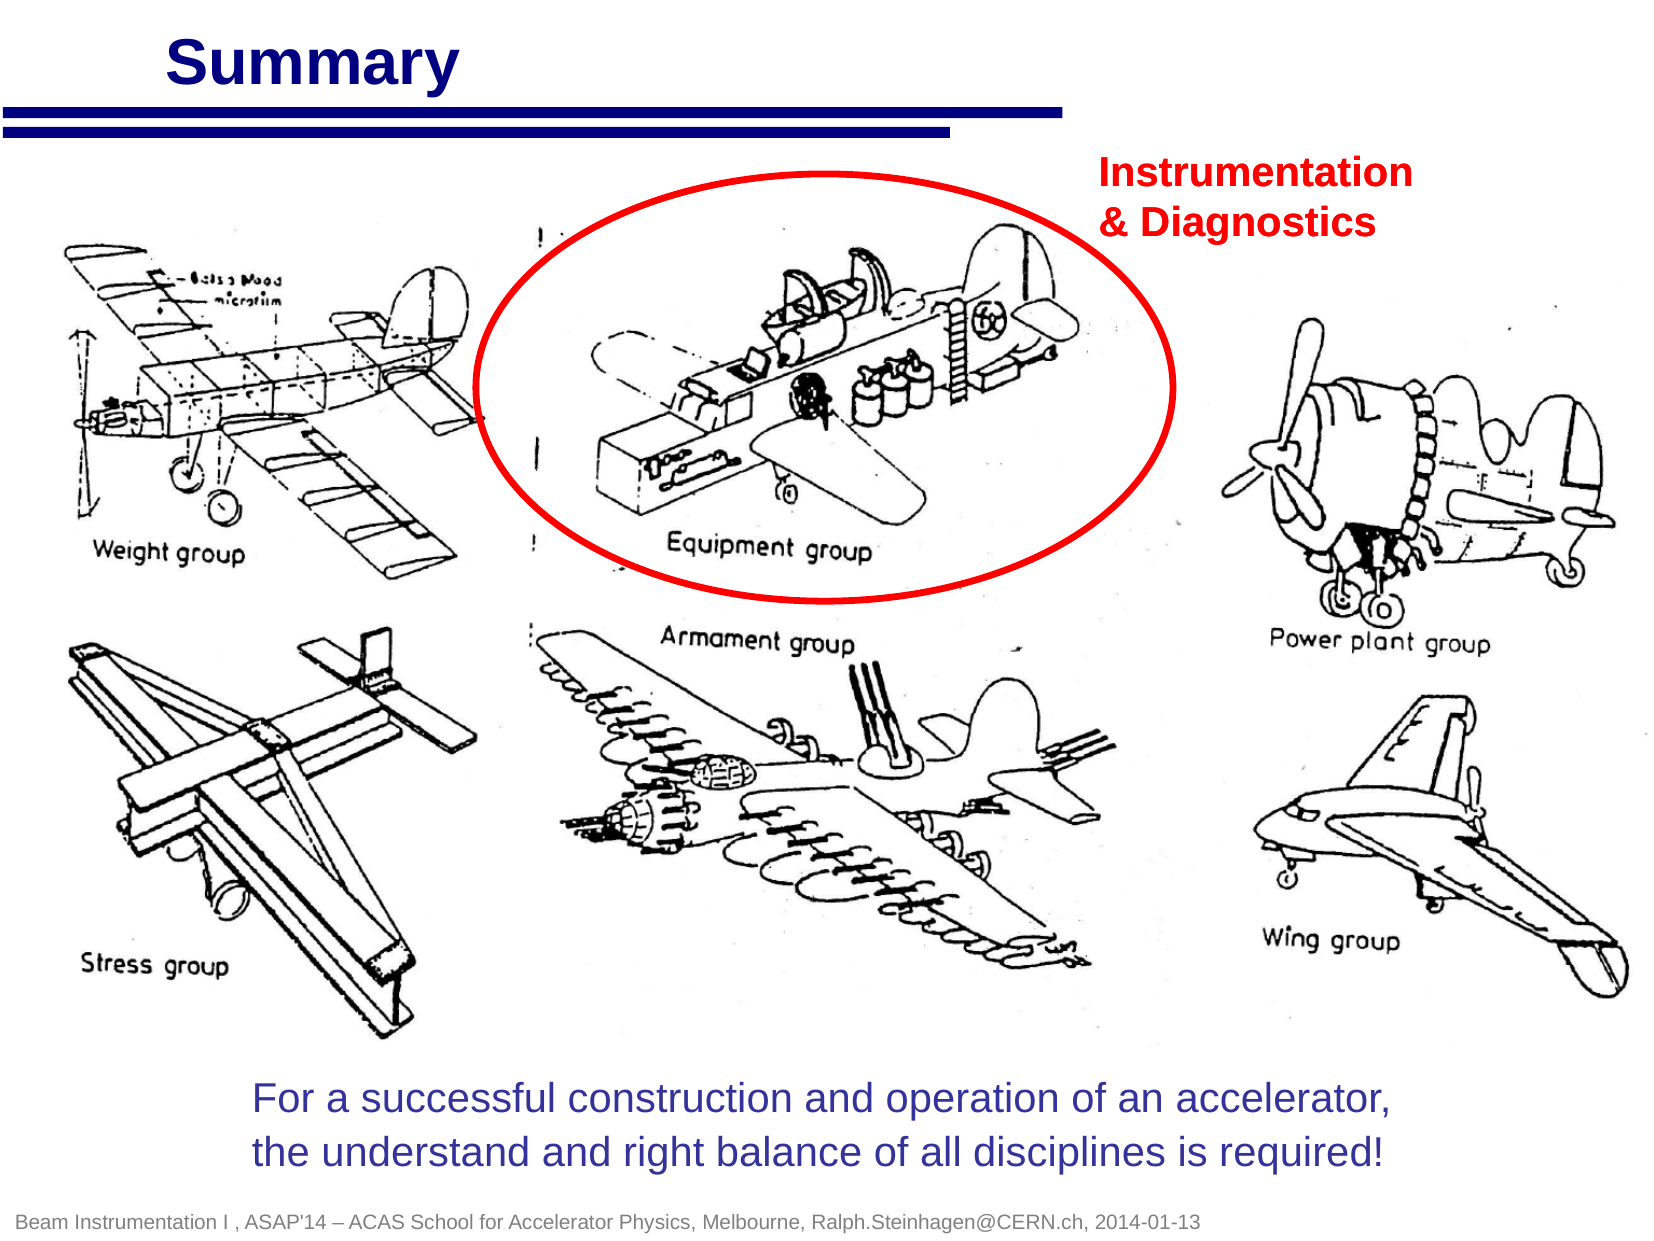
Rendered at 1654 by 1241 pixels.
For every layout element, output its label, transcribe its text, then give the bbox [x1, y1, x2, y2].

picture [39, 220, 1654, 1048]
picture [480, 220, 1169, 597]
text_box For a successful construction and operation of an accelerator, the understand and right balance of all disciplines is required! [237, 1063, 1441, 1180]
title Summary [165, 0, 1323, 124]
picture [1051, 220, 1083, 239]
text_box Instrumentation & Diagnostics [1083, 137, 1435, 253]
